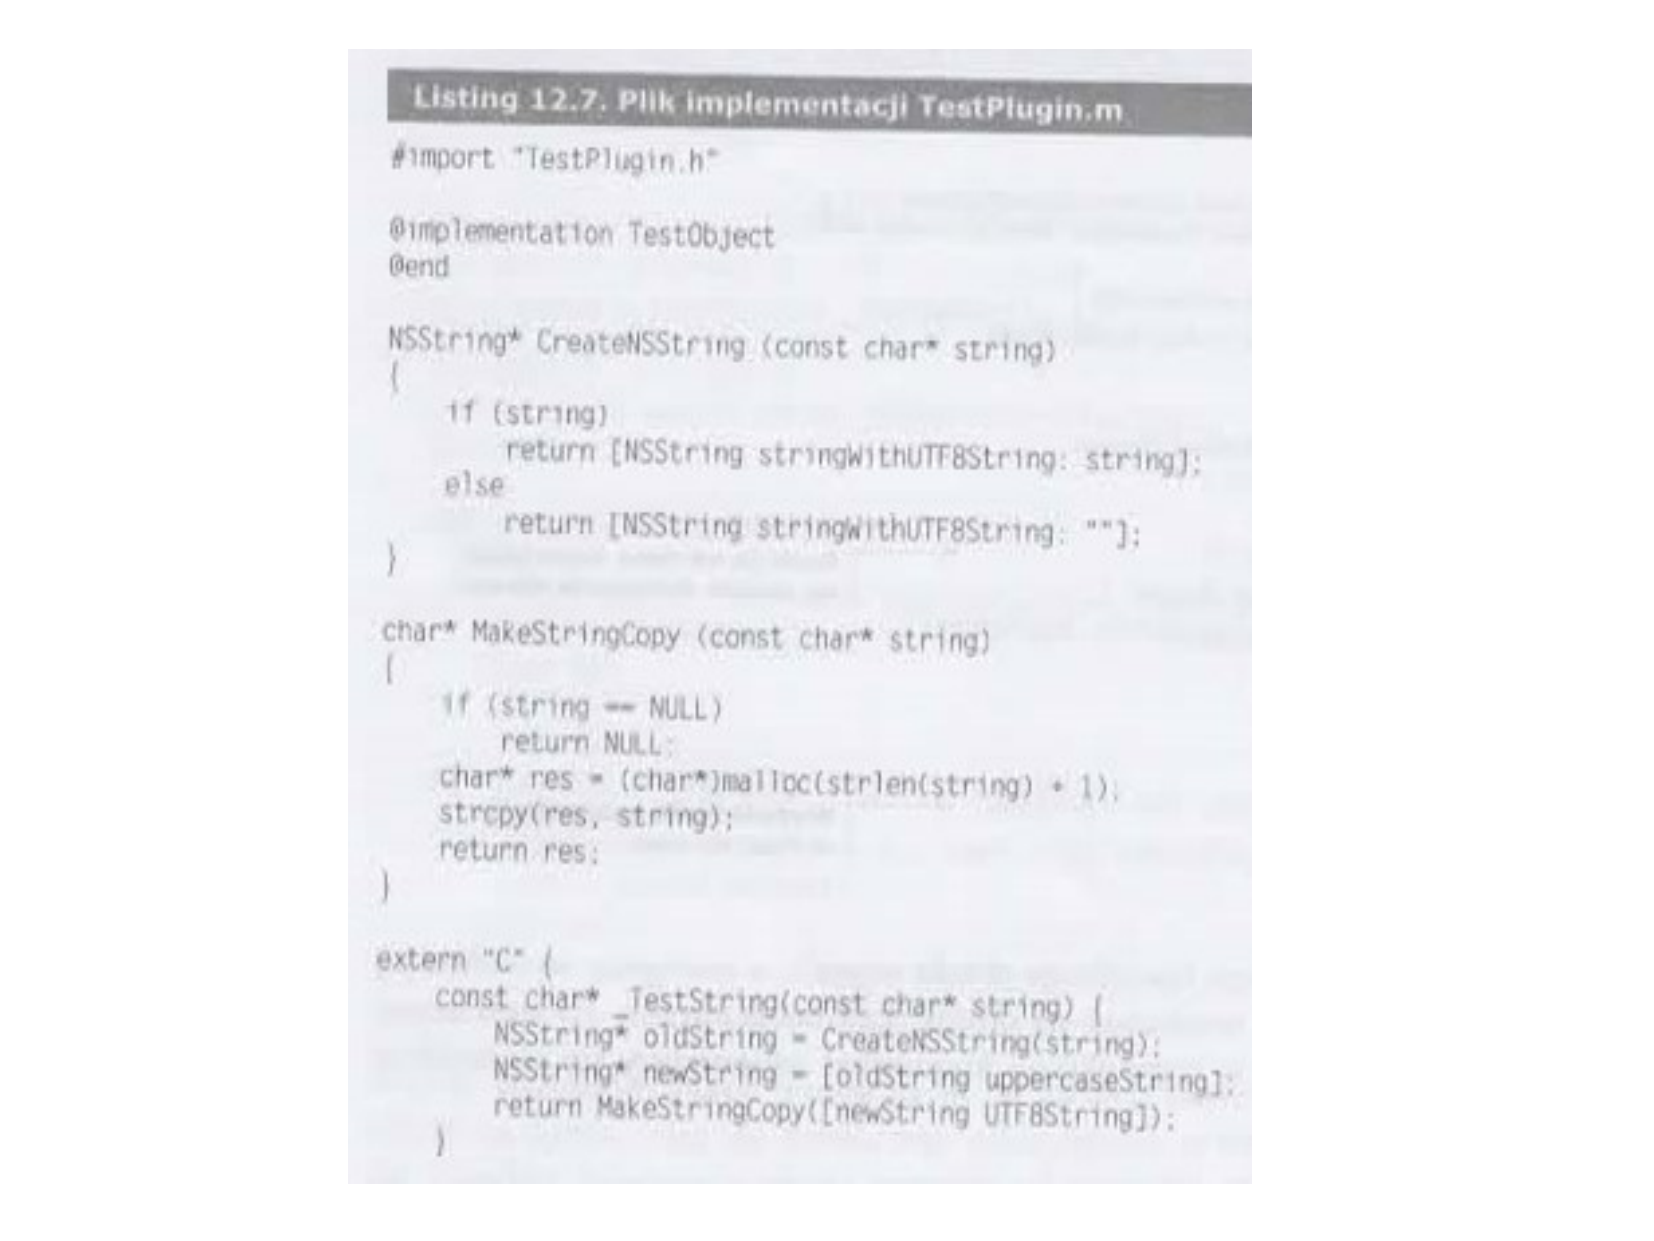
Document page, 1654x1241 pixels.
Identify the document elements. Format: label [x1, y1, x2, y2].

picture [348, 49, 1252, 1184]
